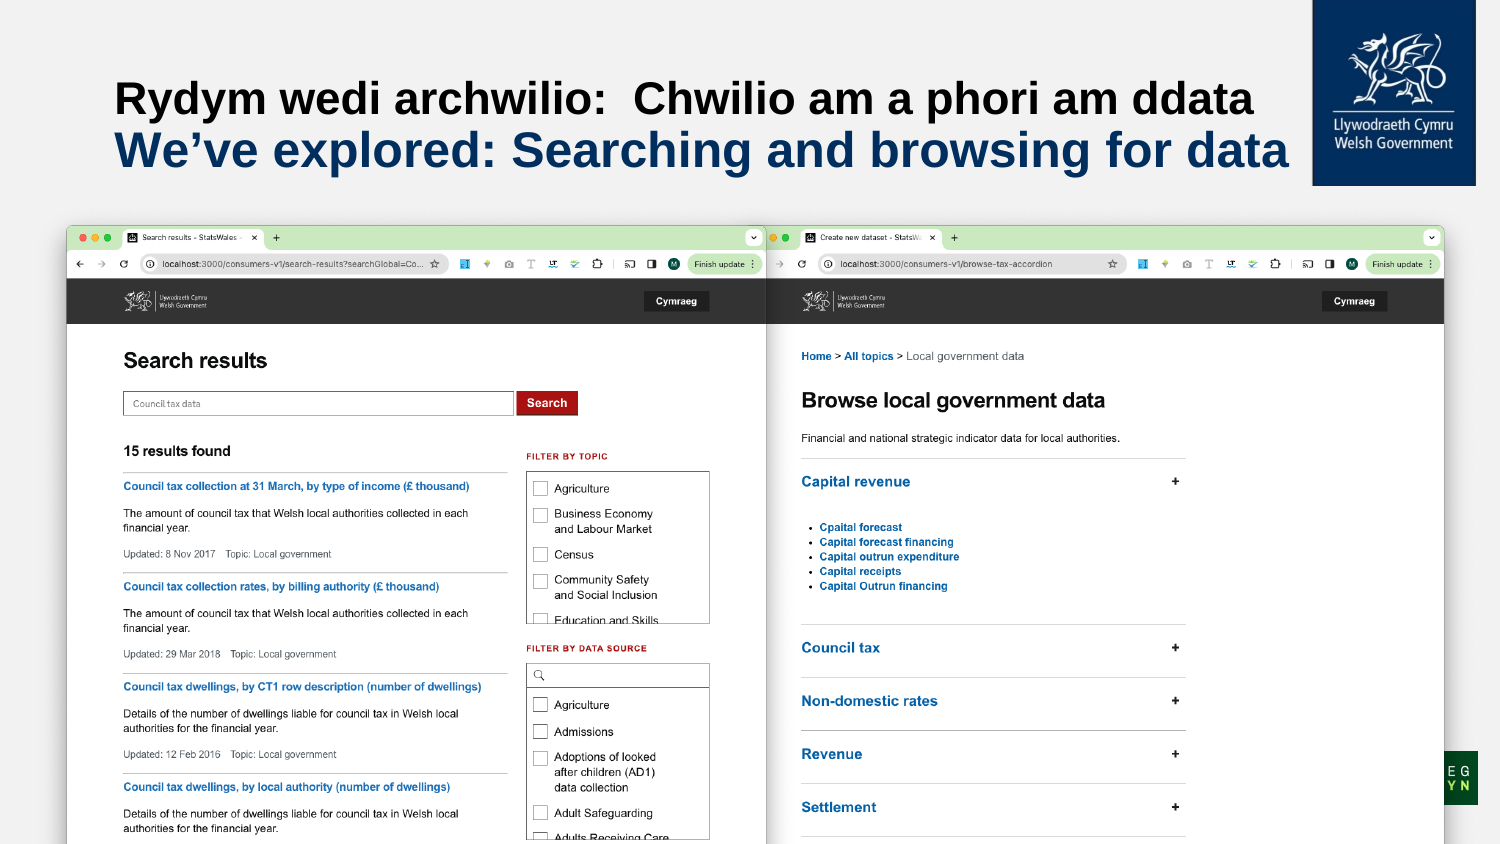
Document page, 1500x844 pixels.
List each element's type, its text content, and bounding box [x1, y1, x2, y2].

picture [32, 202, 1478, 844]
title Rydym wedi archwilio: Chwilio am a phori am ddata We’ve explored: Searching and browsing for data [103, 44, 1397, 209]
